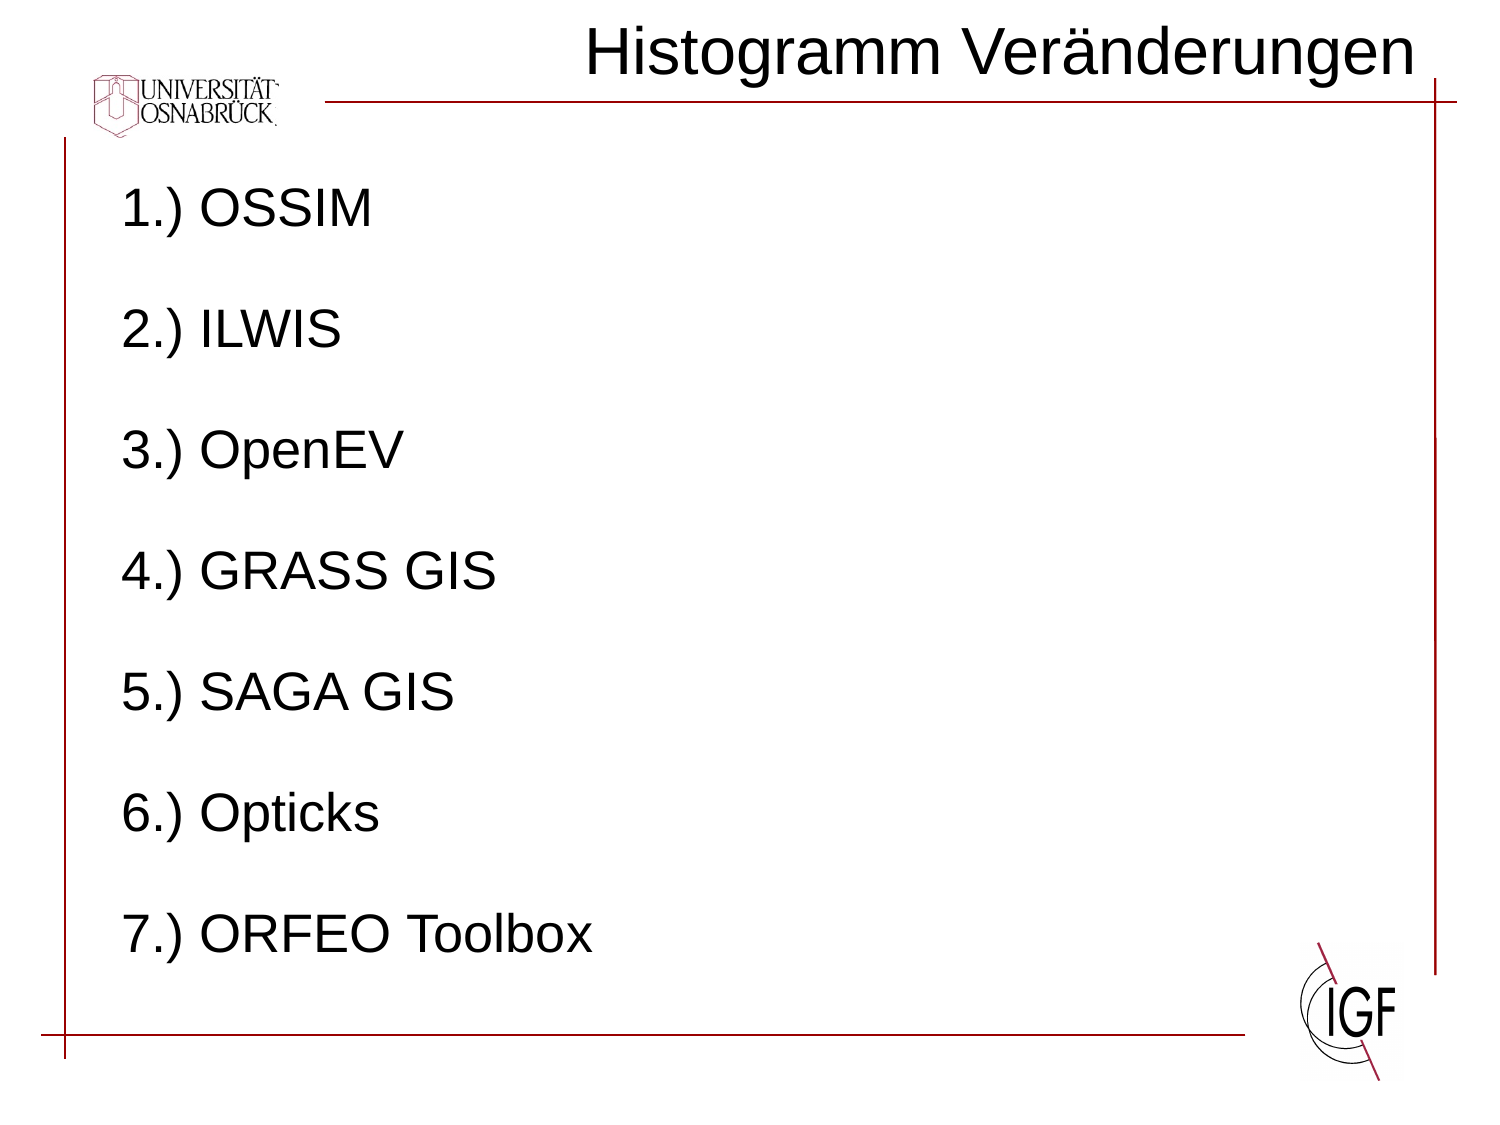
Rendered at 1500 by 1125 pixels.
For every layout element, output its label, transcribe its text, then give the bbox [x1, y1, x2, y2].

subtitle 1.) OSSIM 2.) ILWIS 3.) OpenEV 4.) GRASS GIS 5.) SAGA GIS 6.) Opticks 7.) ORFEO Toolbox [96, 177, 1447, 1125]
title Histogramm Veränderungen [290, 13, 1418, 89]
picture [93, 75, 279, 138]
